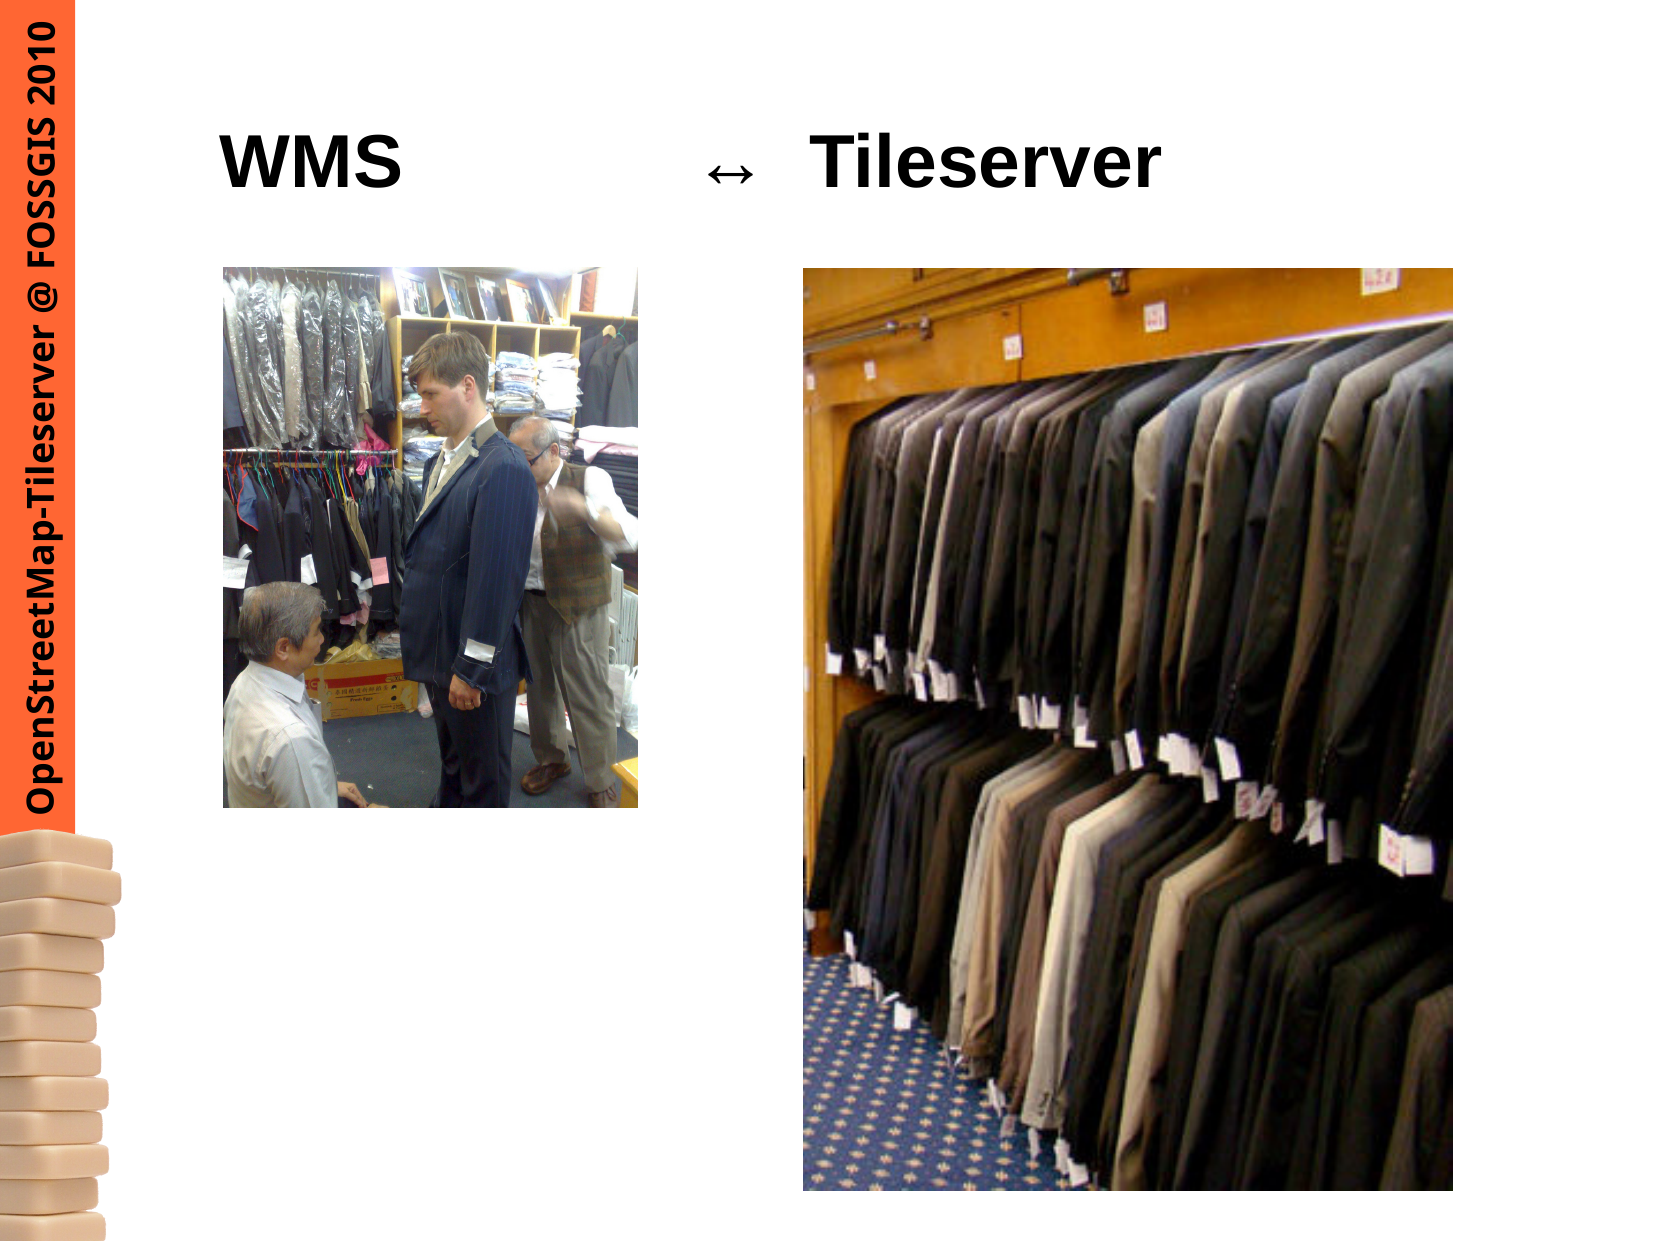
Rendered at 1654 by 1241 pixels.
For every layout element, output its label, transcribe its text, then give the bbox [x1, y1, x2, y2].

text_box WMS ↔ Tileserver [205, 112, 1501, 212]
picture [803, 268, 1453, 1191]
picture [0, 816, 133, 1241]
picture [223, 267, 638, 808]
